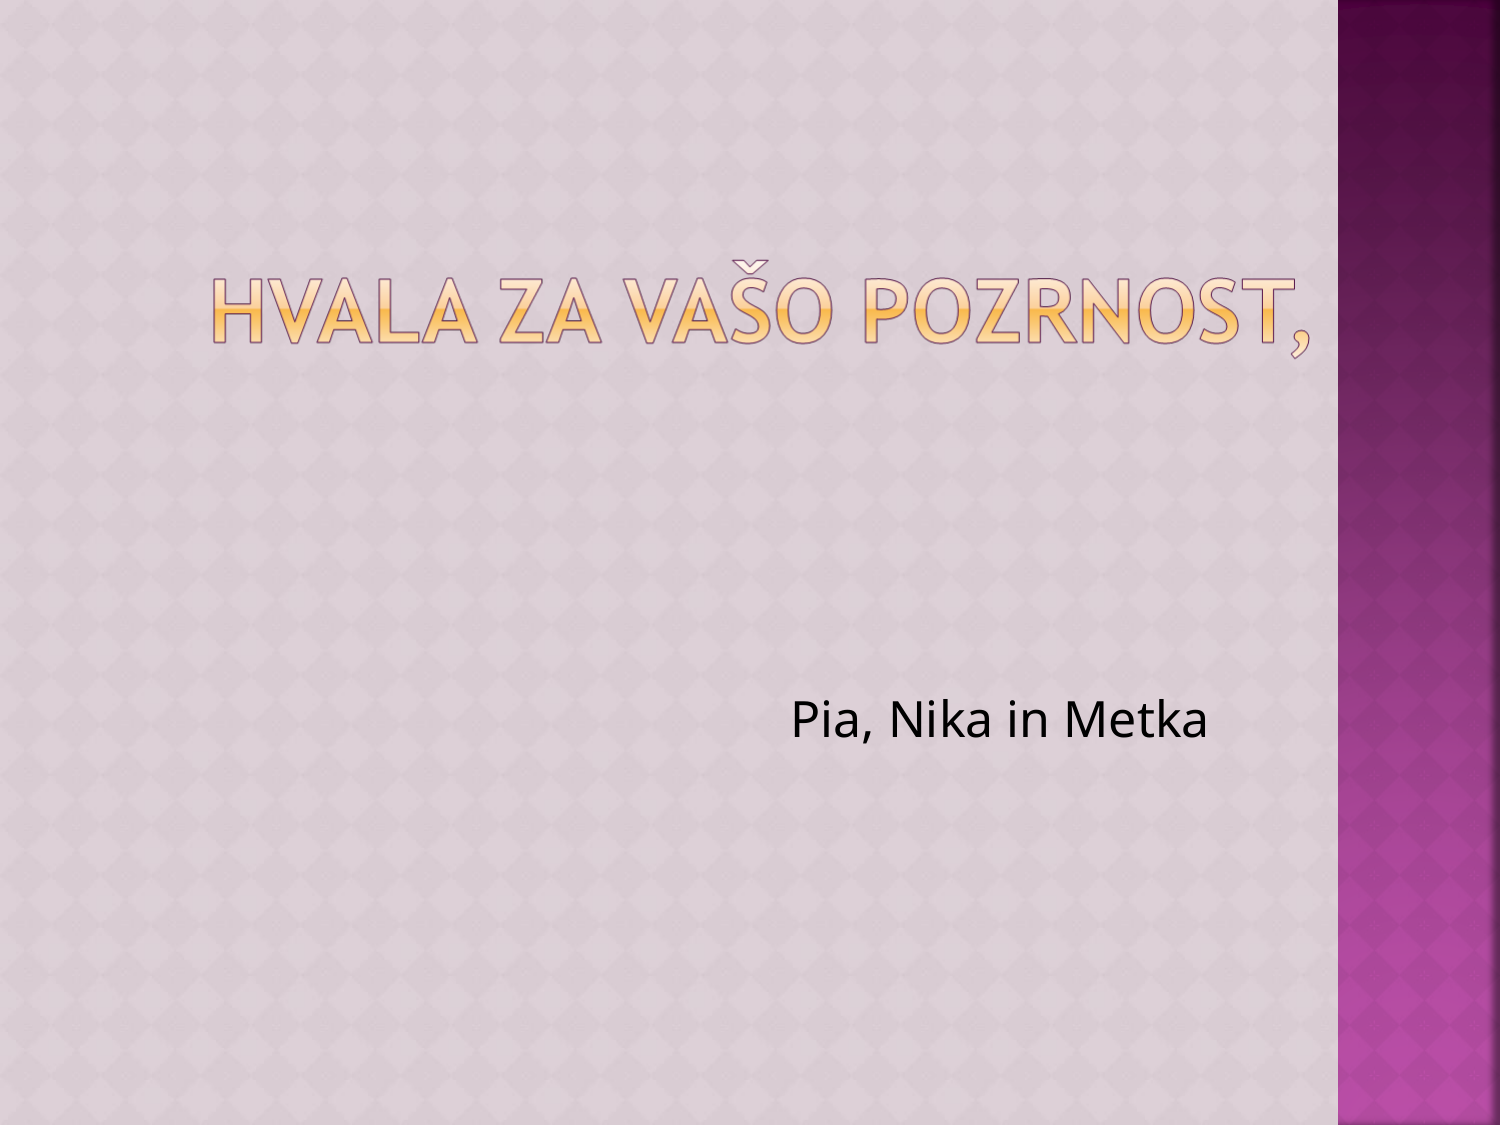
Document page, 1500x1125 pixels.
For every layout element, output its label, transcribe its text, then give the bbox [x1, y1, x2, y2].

list Pia, Nika in Metka [199, 632, 1226, 755]
text_box [0, 230, 1371, 482]
picture [0, 0, 1500, 1125]
